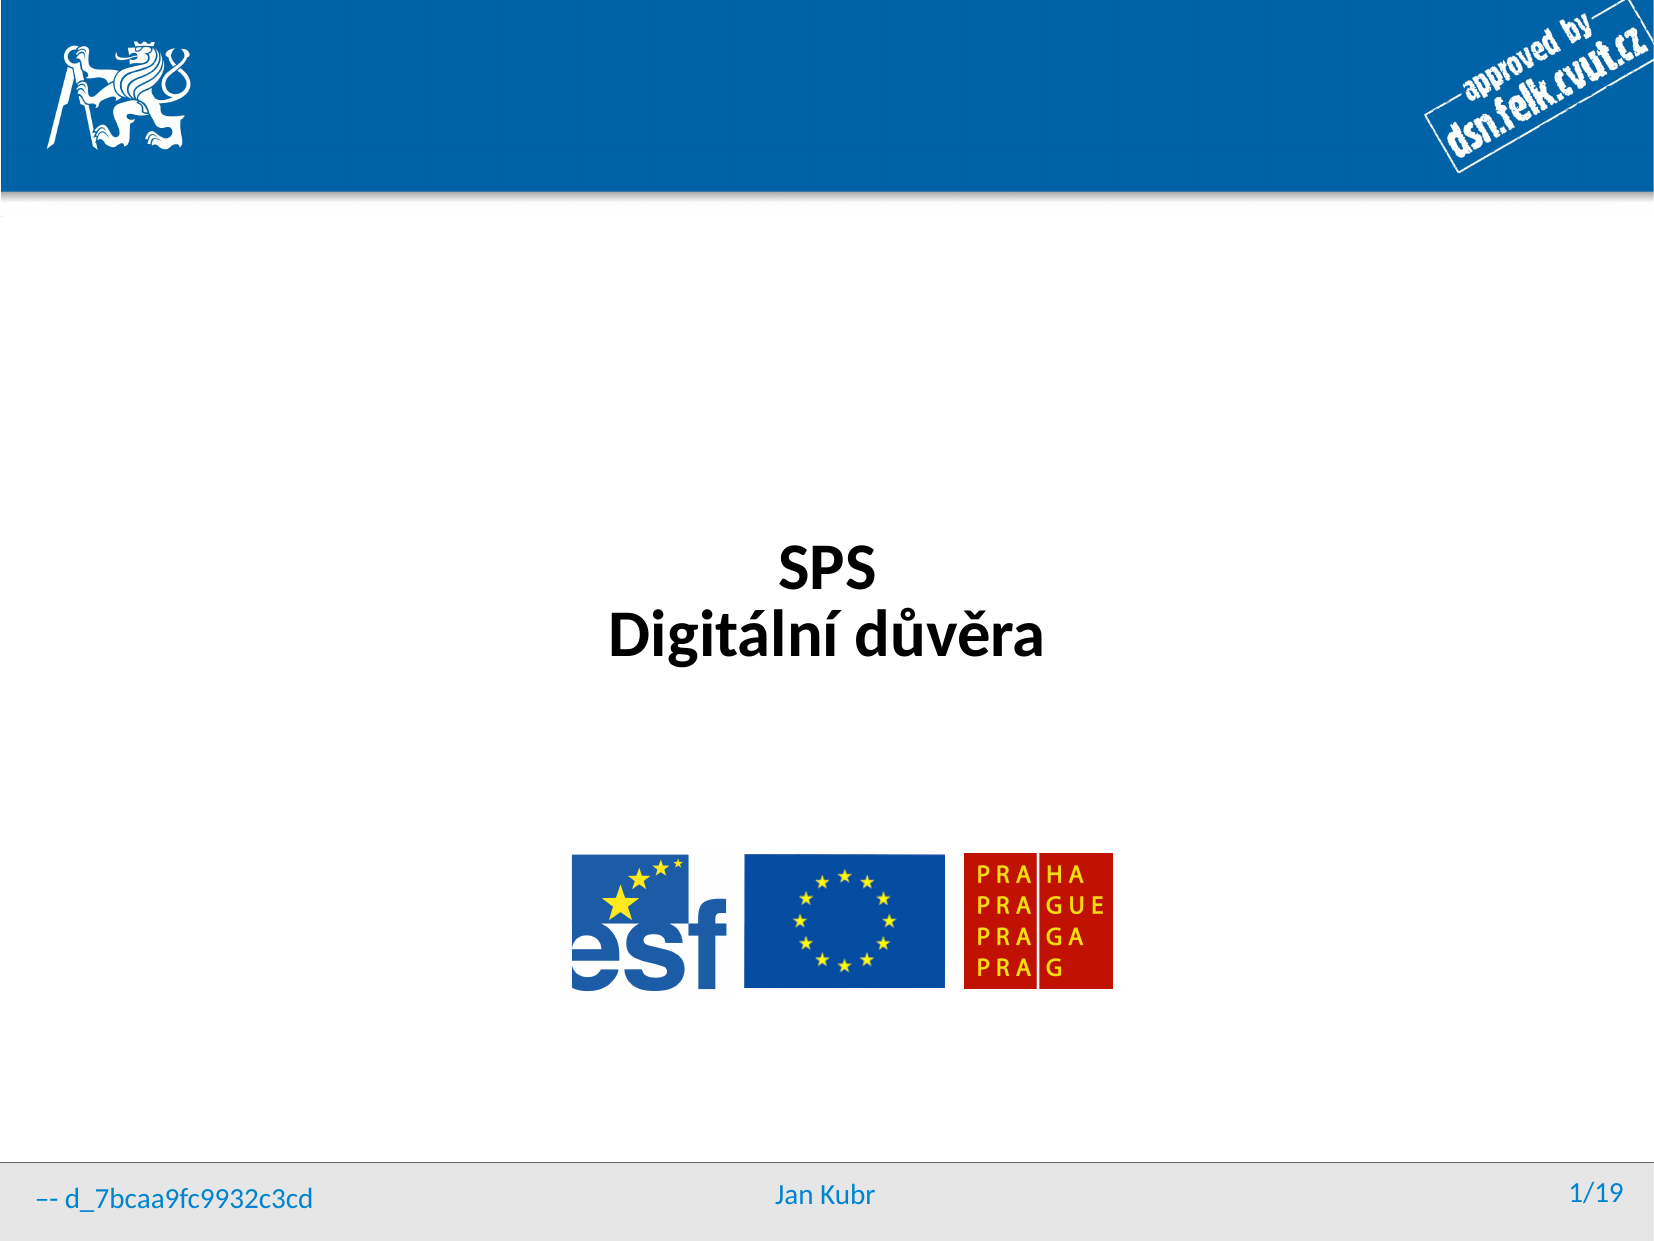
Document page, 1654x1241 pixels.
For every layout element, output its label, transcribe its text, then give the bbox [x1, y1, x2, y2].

picture [964, 853, 1113, 989]
picture [1, 0, 1654, 217]
subtitle SPS Digitální důvěra [121, 233, 1534, 1046]
picture [565, 847, 732, 997]
picture [744, 854, 945, 988]
